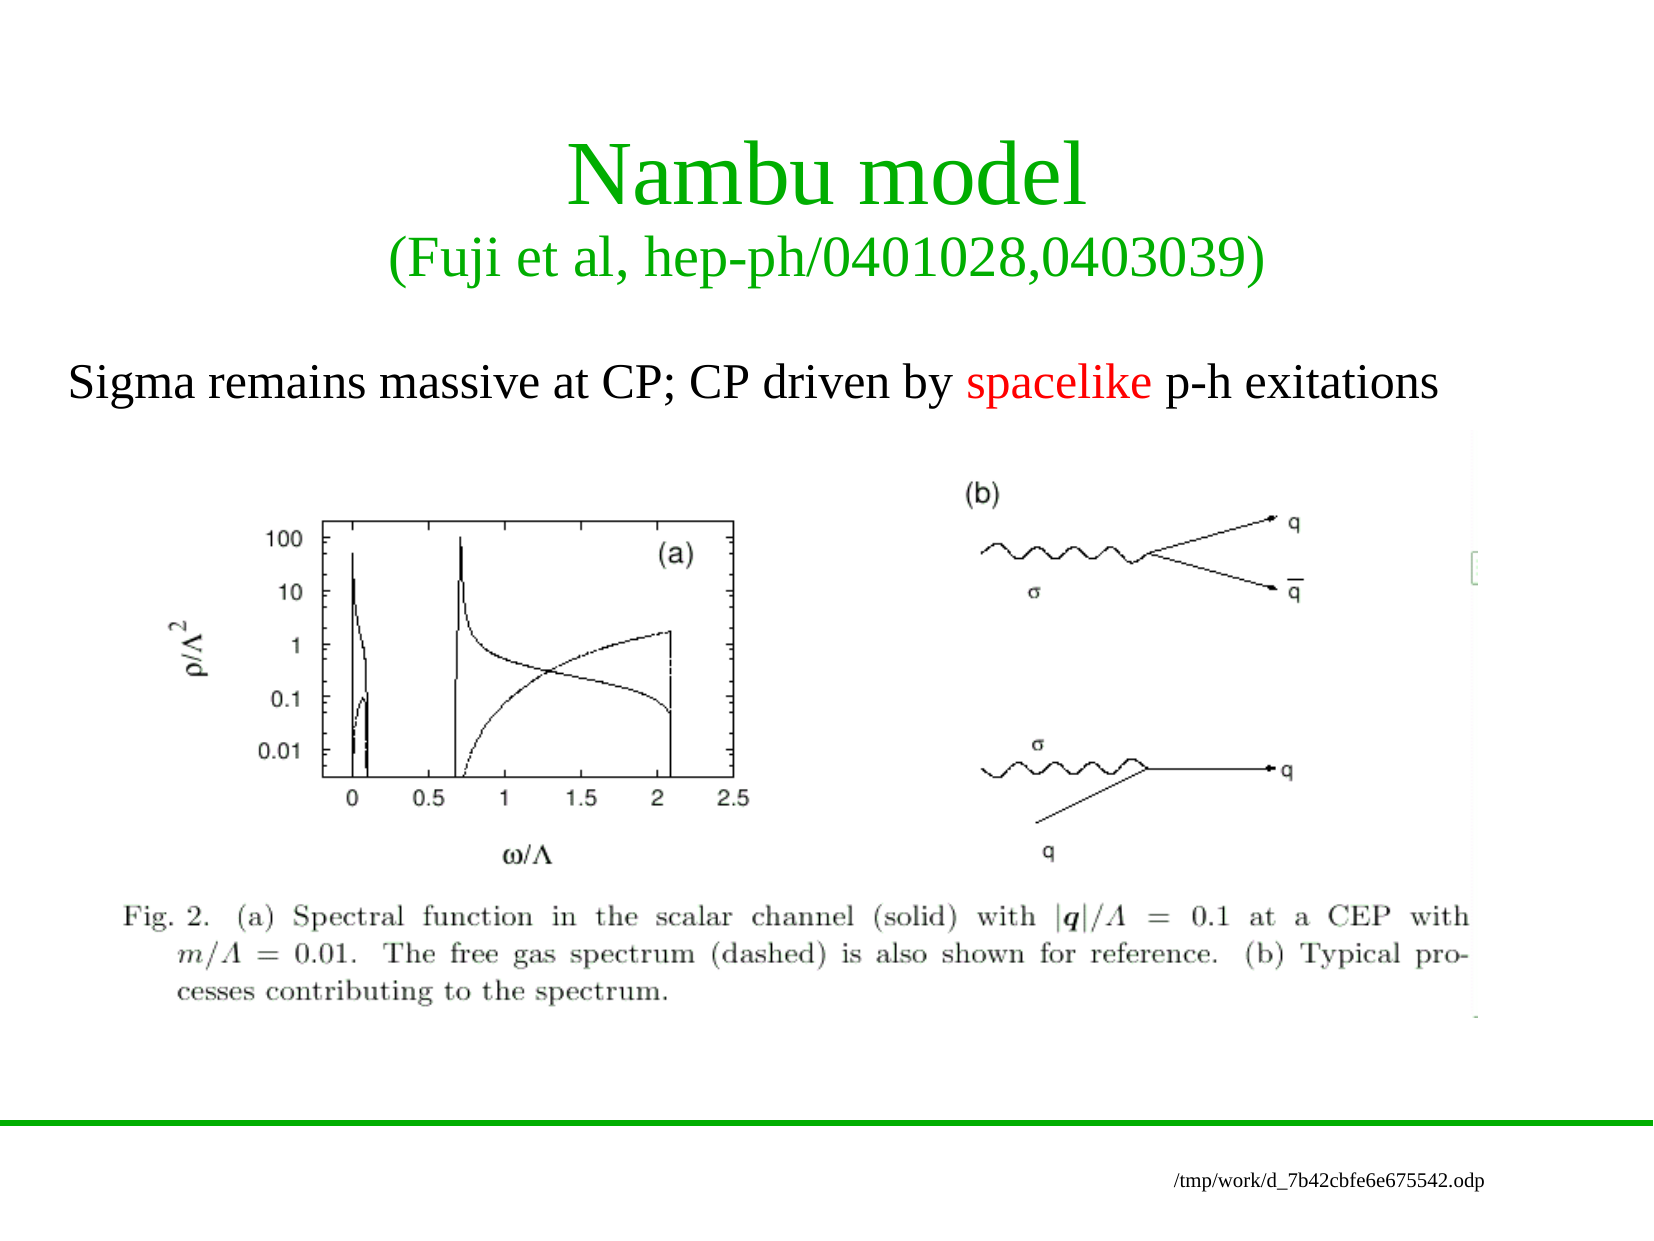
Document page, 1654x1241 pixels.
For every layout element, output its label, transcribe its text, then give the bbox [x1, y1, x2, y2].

title Nambu model (Fuji et al, hep-ph/0401028,0403039) [121, 102, 1534, 310]
picture [112, 430, 1478, 1018]
text_box Sigma remains massive at CP; CP driven by spacelike p-h exitations [67, 353, 1441, 410]
